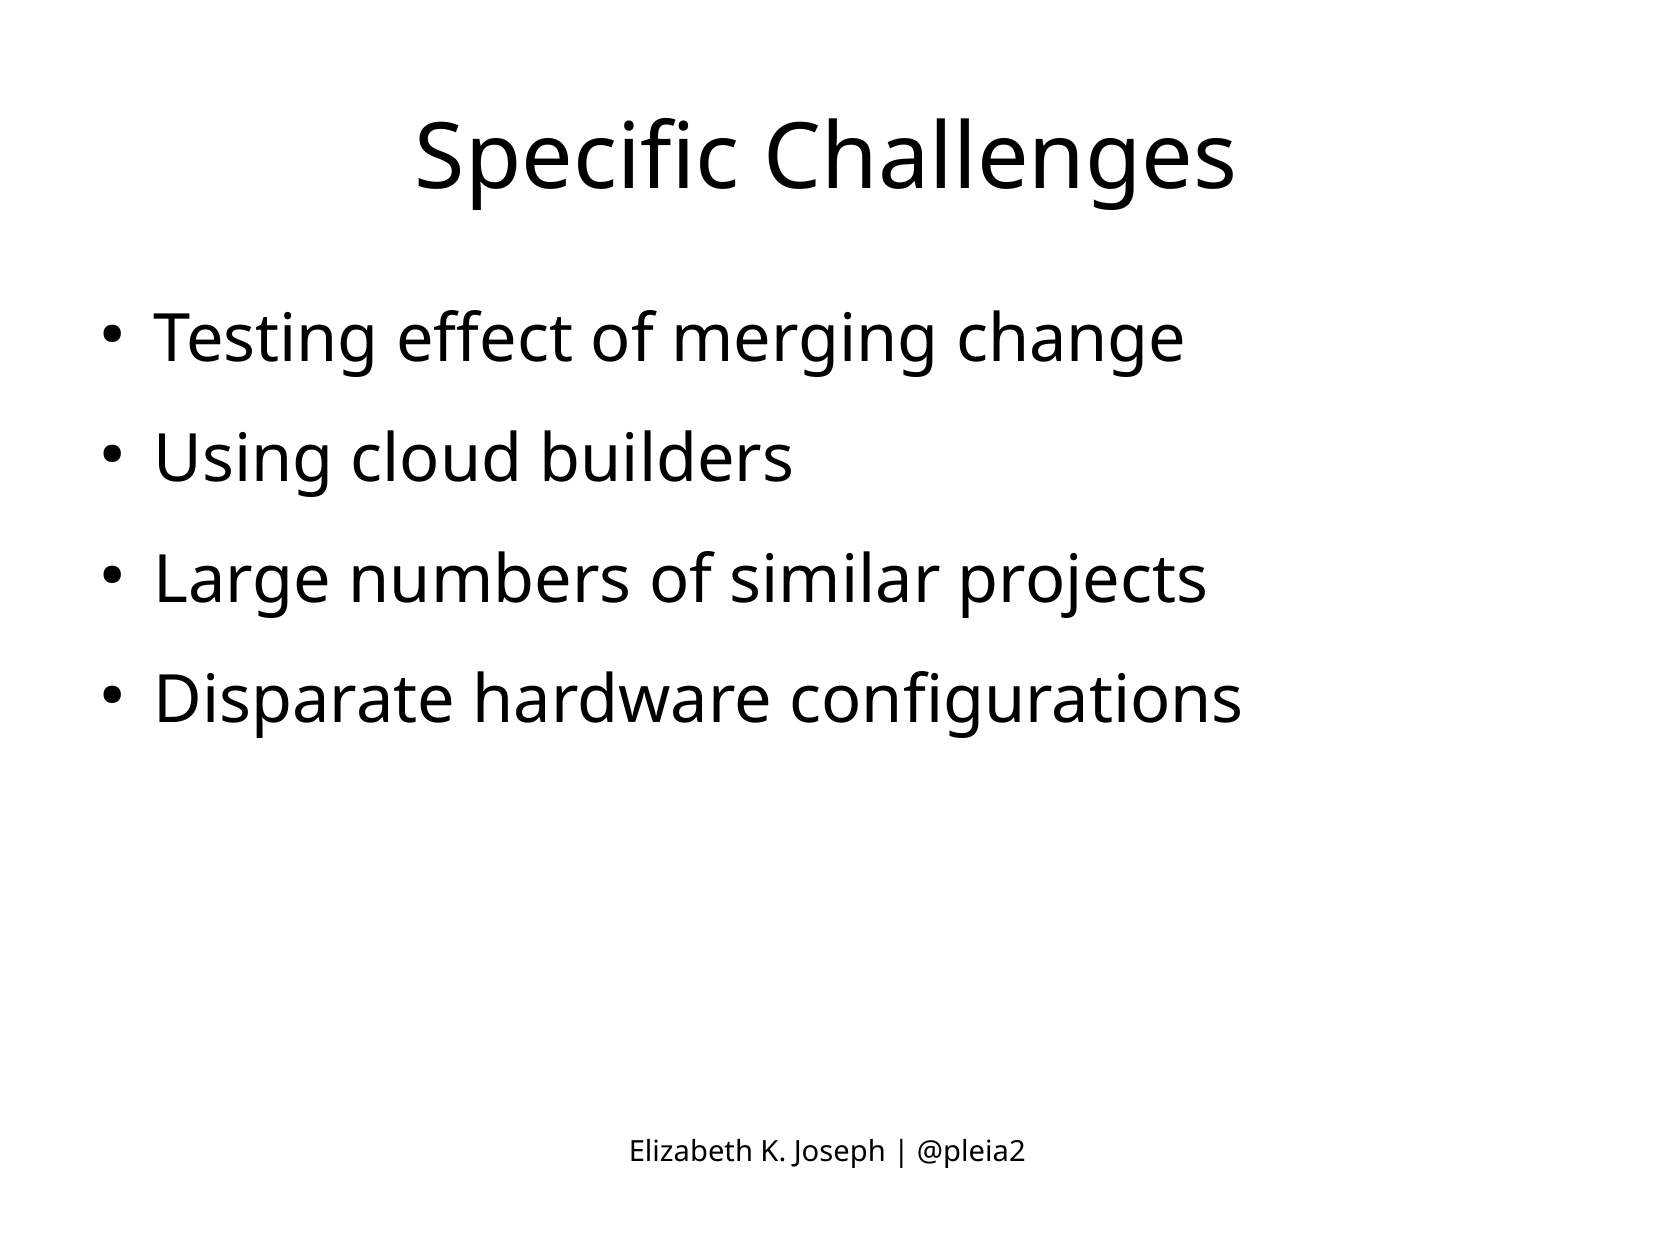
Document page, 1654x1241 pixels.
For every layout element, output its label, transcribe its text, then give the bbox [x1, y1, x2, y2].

list Testing effect of merging change Using cloud builders Large numbers of similar projects Disparate hardware configurations [82, 290, 1571, 1010]
title Specific Challenges [82, 49, 1571, 257]
